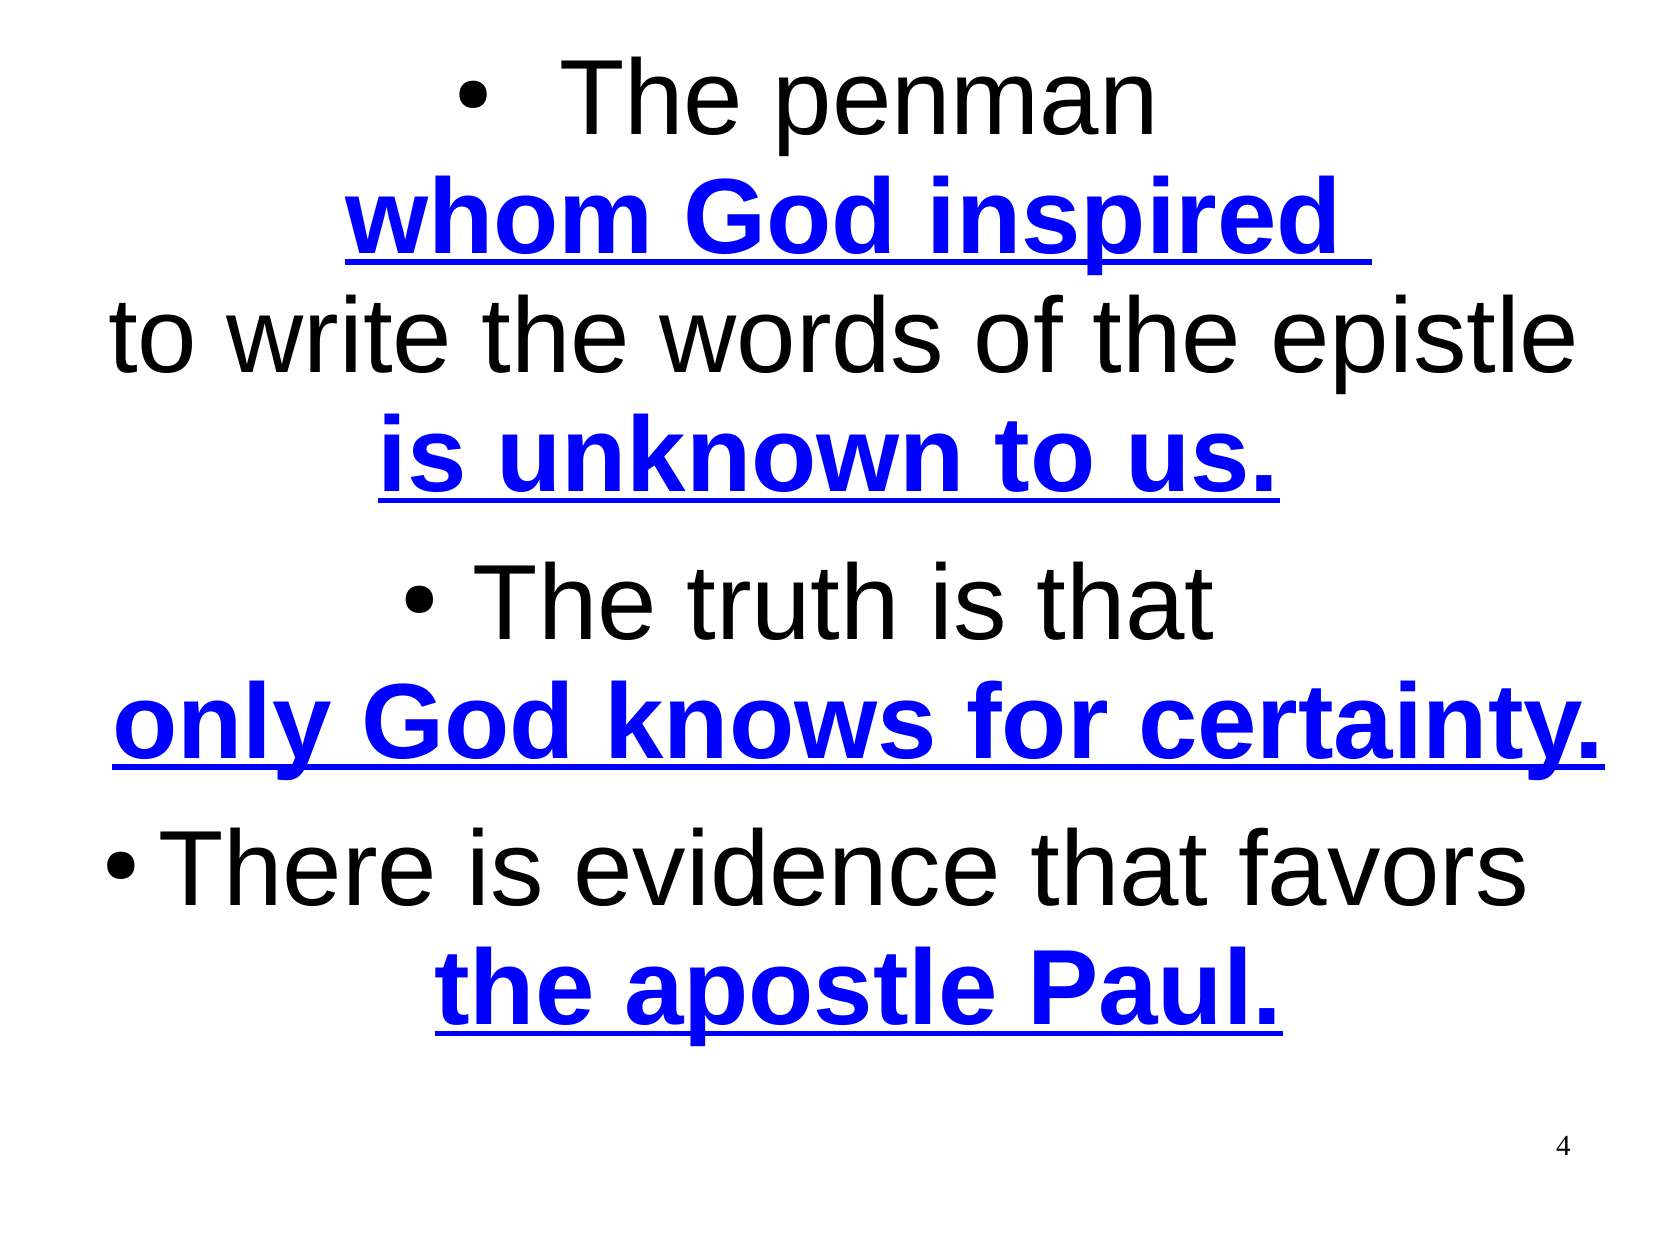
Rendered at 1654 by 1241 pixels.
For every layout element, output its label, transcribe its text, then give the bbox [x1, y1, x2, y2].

list The penman whom God inspired to write the words of the epistle is unknown to us. The truth is that only God knows for certainty. There is evidence that favors the apostle Paul. [37, 37, 1613, 1238]
